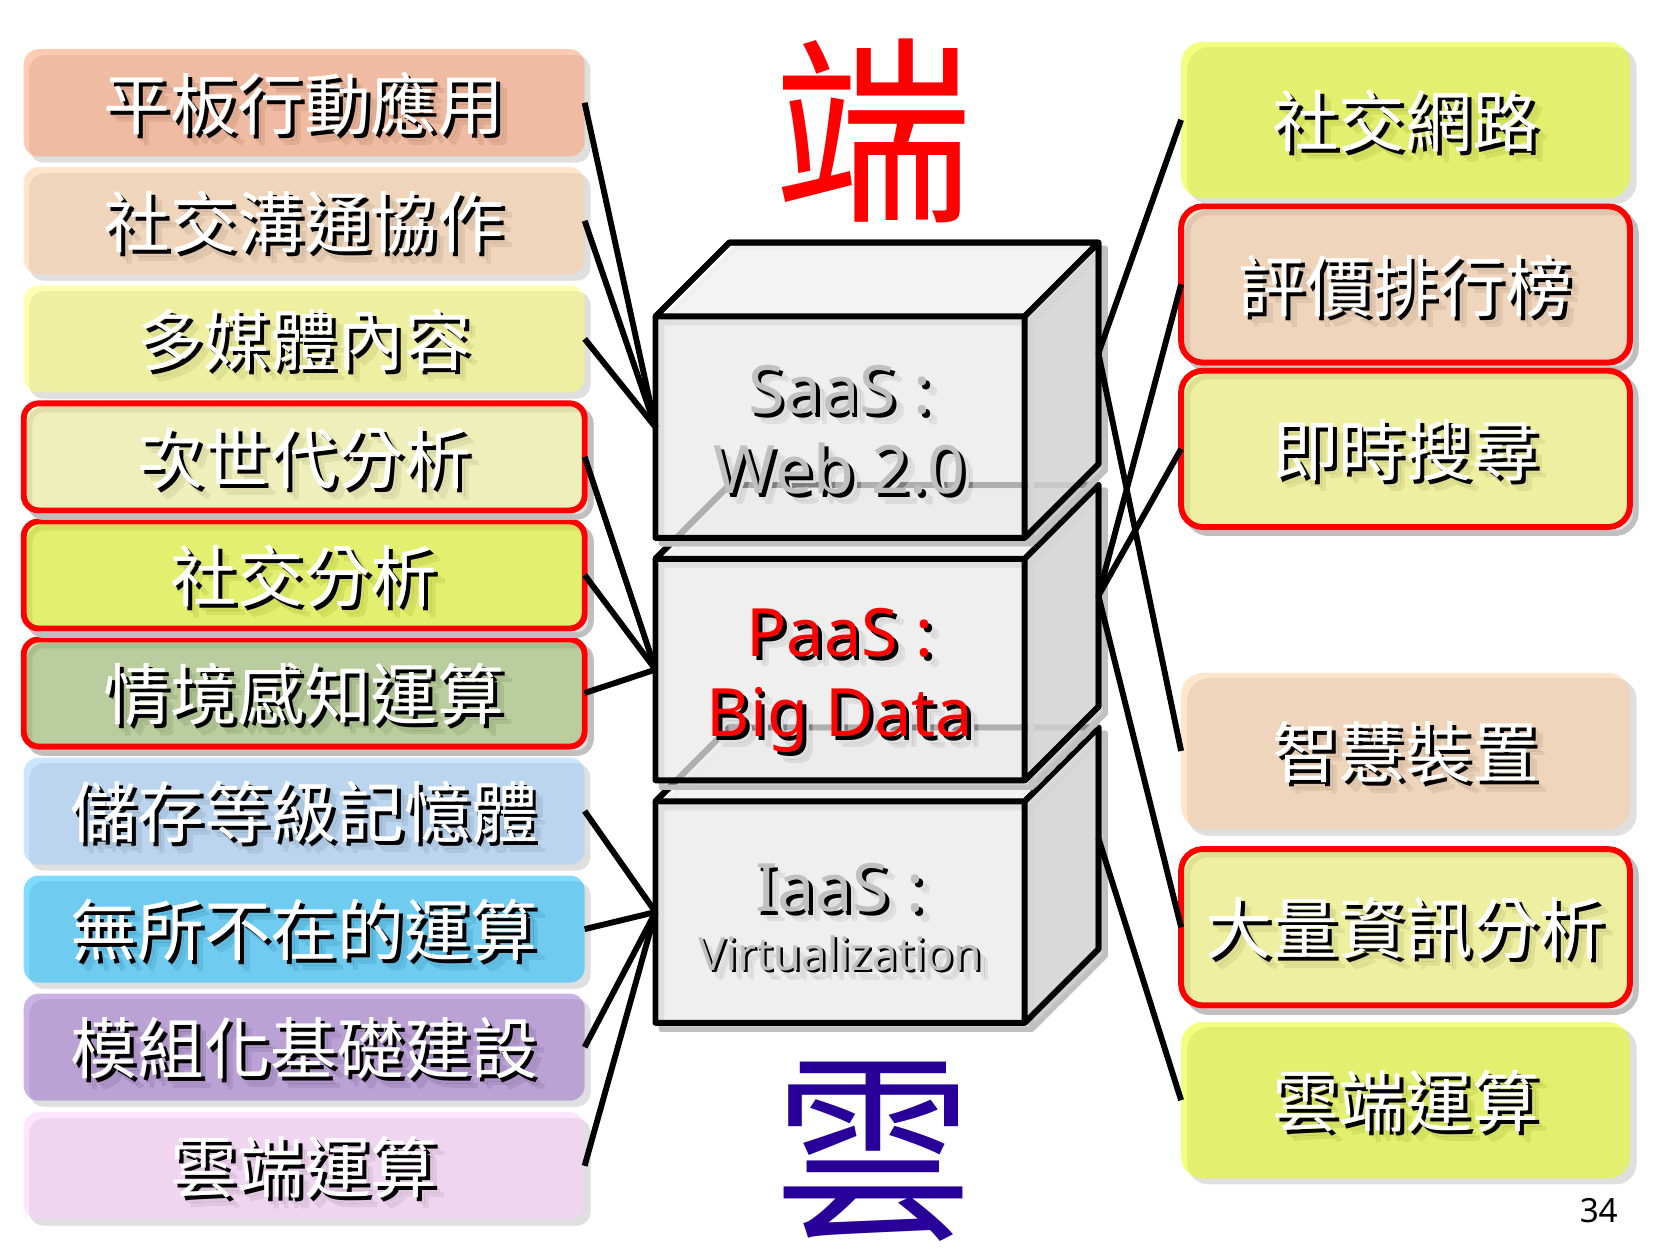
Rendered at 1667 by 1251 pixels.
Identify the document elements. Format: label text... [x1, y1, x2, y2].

text_box 儲存等級記憶體 [23, 757, 585, 865]
text_box 平板行動應用 [23, 49, 585, 157]
text_box 情境感知運算 [23, 639, 585, 747]
text_box PaaS : Big Data [655, 559, 1024, 781]
text_box 大量資訊分析 [1181, 849, 1630, 1006]
text_box 即時搜尋 [1181, 370, 1630, 528]
text_box 評價排行榜 [1181, 206, 1630, 363]
text_box 次世代分析 [23, 403, 585, 511]
text_box 多媒體內容 [23, 285, 585, 393]
text_box 模組化基礎建設 [23, 993, 585, 1101]
text_box 端 [758, 0, 996, 255]
text_box 雲端運算 [1181, 1022, 1630, 1179]
text_box 社交分析 [23, 521, 585, 629]
text_box 智慧裝置 [1181, 672, 1630, 830]
text_box 雲端運算 [23, 1112, 585, 1220]
text_box 社交網路 [1181, 41, 1630, 199]
text_box 雲 [758, 1017, 996, 1251]
text_box 社交溝通協作 [23, 167, 585, 275]
text_box IaaS : Virtualization [655, 802, 1024, 1023]
text_box SaaS : Web 2.0 [655, 317, 1024, 538]
text_box 無所不在的運算 [23, 875, 585, 983]
